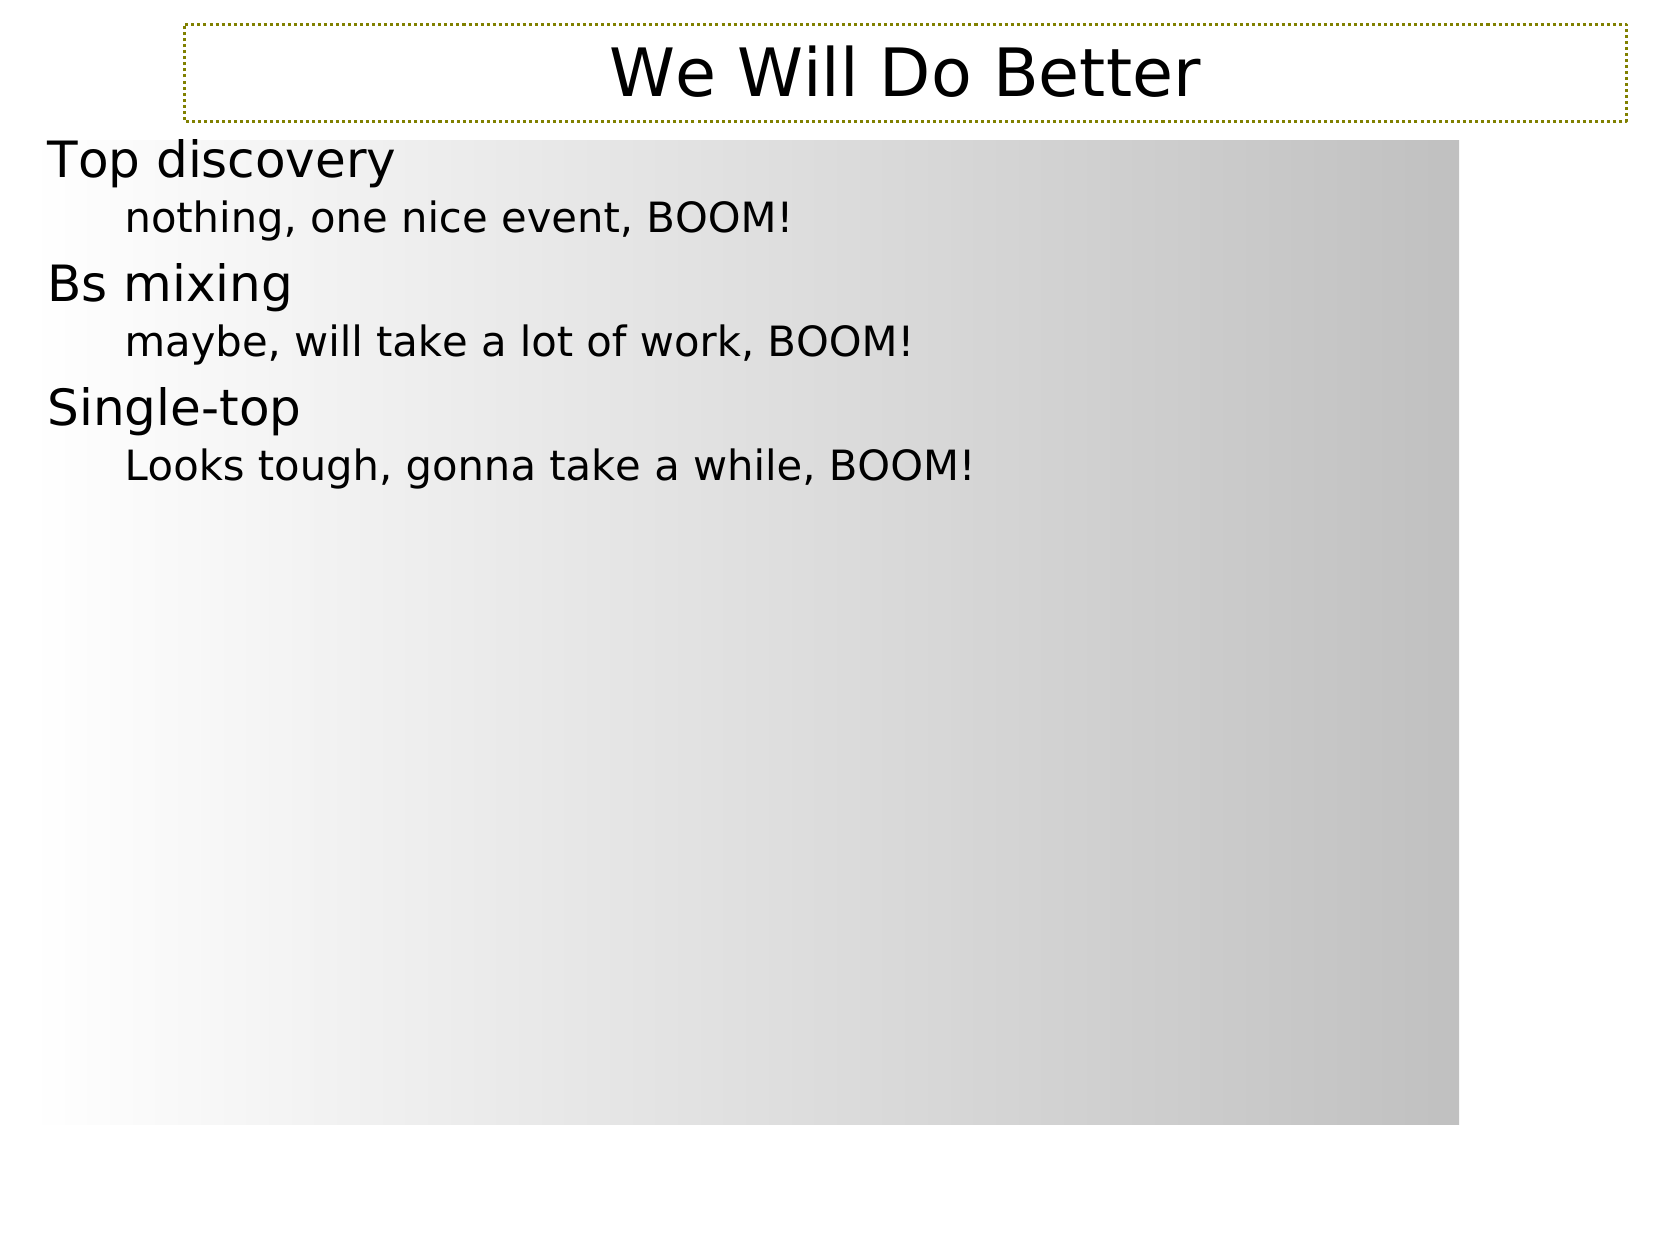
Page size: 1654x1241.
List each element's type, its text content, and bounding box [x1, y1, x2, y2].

list Top discovery nothing, one nice event, BOOM! Bs mixing maybe, will take a lot of work, BOOM! Single-top Looks tough, gonna take a while, BOOM! [30, 140, 1460, 1125]
title We Will Do Better [184, 24, 1627, 122]
